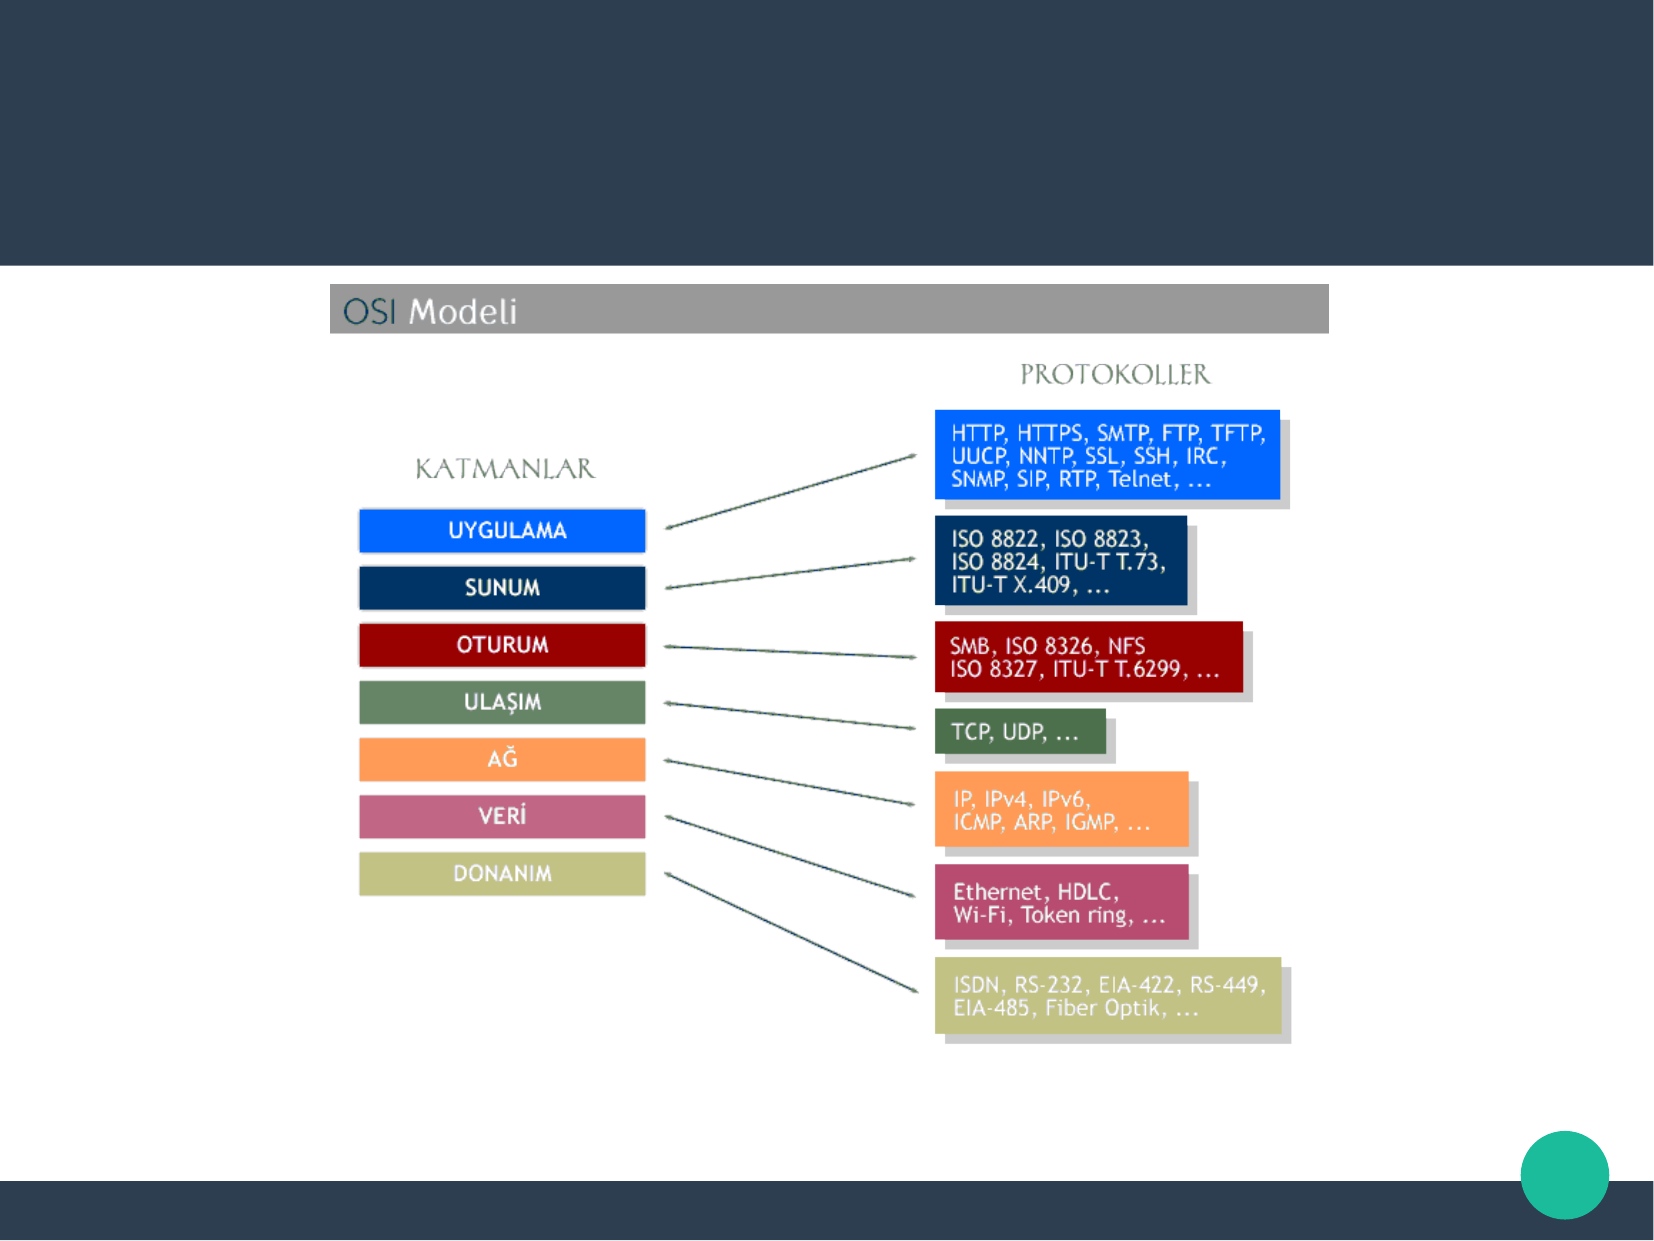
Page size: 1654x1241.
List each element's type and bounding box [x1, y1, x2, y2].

picture [330, 284, 1329, 1070]
